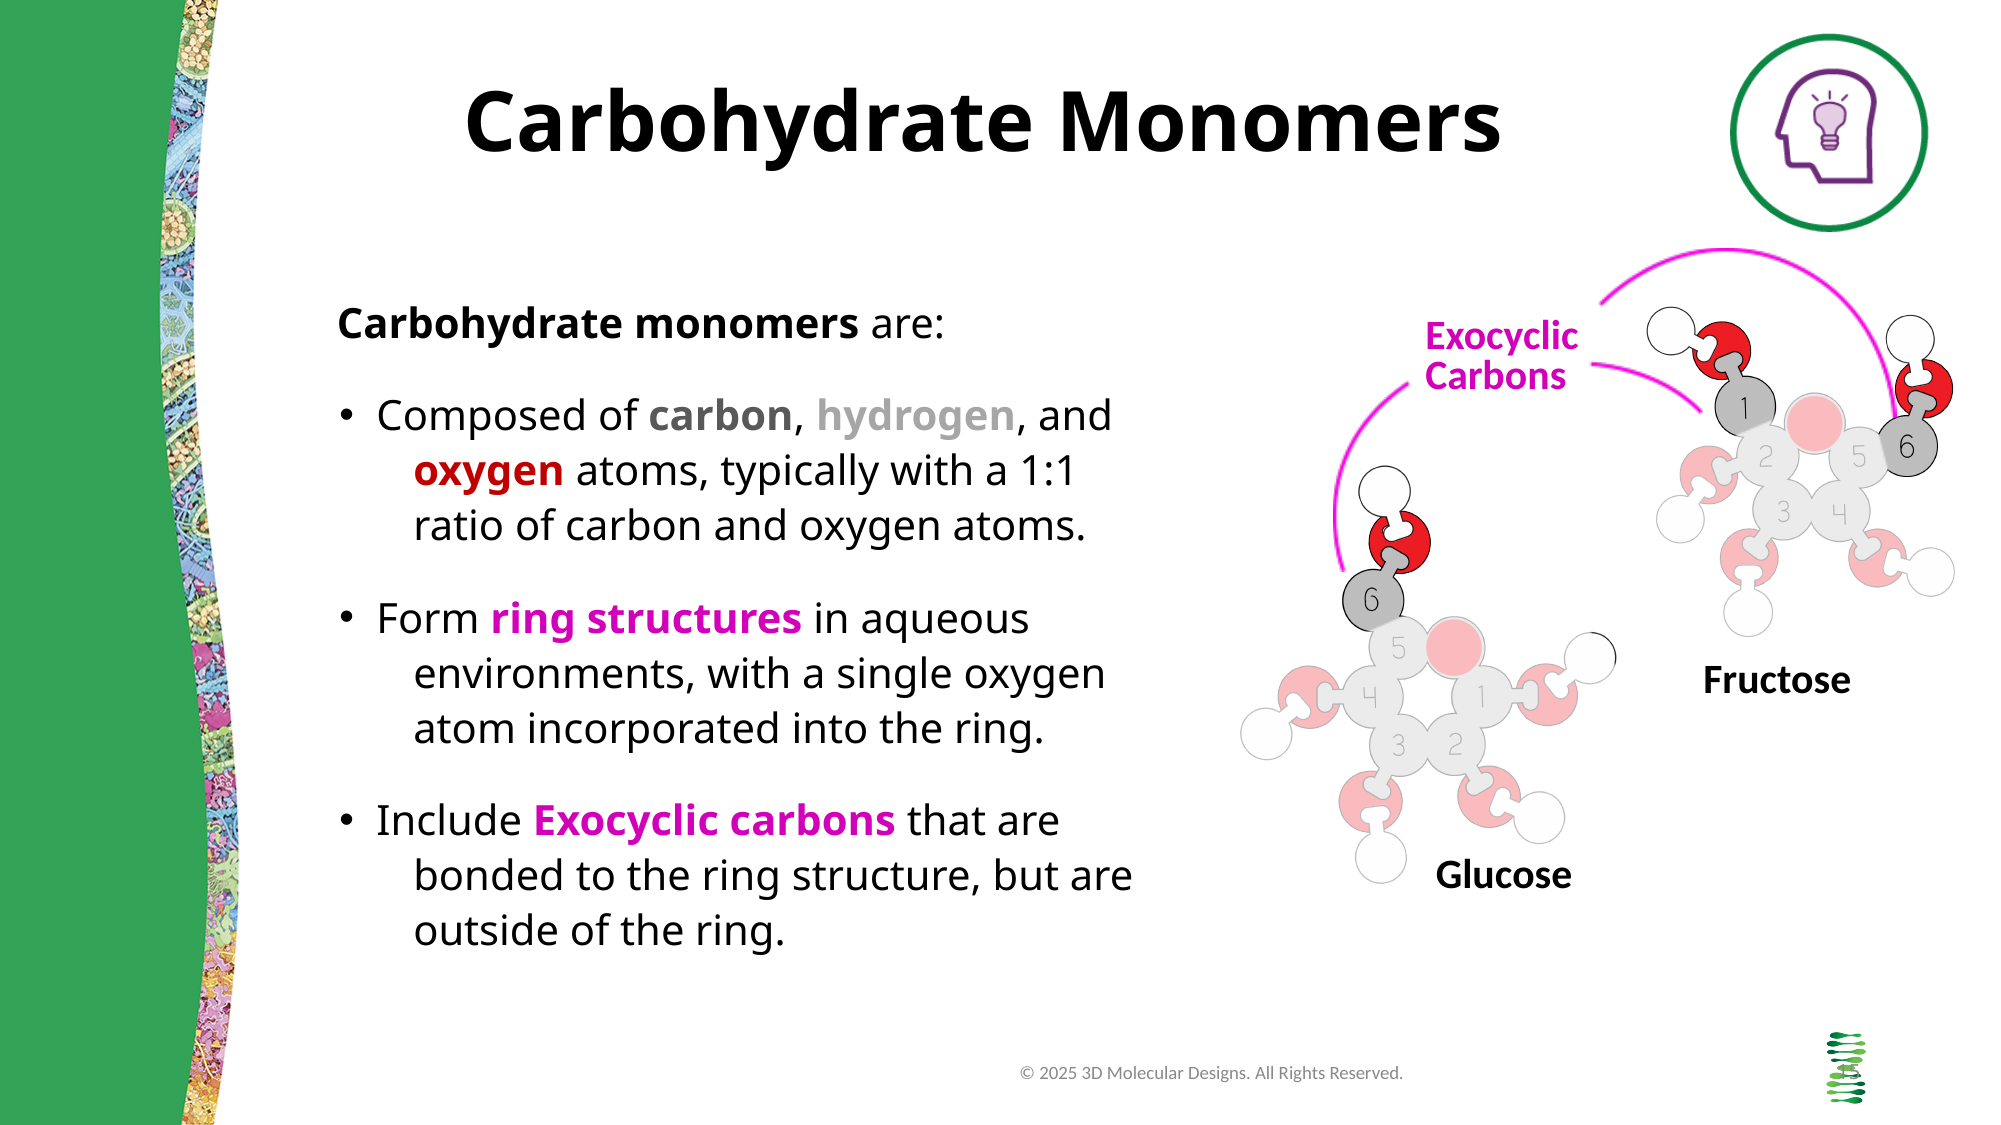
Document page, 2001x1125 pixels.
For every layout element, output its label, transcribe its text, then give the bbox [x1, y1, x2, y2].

text_box Glucose [1420, 839, 1611, 905]
text_box Carbohydrate Monomers [235, 72, 1732, 198]
text_box Carbohydrate monomers are: Composed of carbon, hydrogen, and oxygen atoms, typically with a 1:1 ratio of carbon and oxygen atoms. Form ring structures in aqueous environments, with a single oxygen atom incorporated into the ring. Include Exocyclic carbons that are bonded to the ring structure, but are outside of the ring. [321, 284, 1175, 972]
text_box Exocyclic Carbons [1410, 310, 1596, 408]
text_box Fructose [1688, 644, 1868, 711]
picture [1201, 248, 1971, 907]
slide_number 15 [1821, 1042, 1929, 1103]
